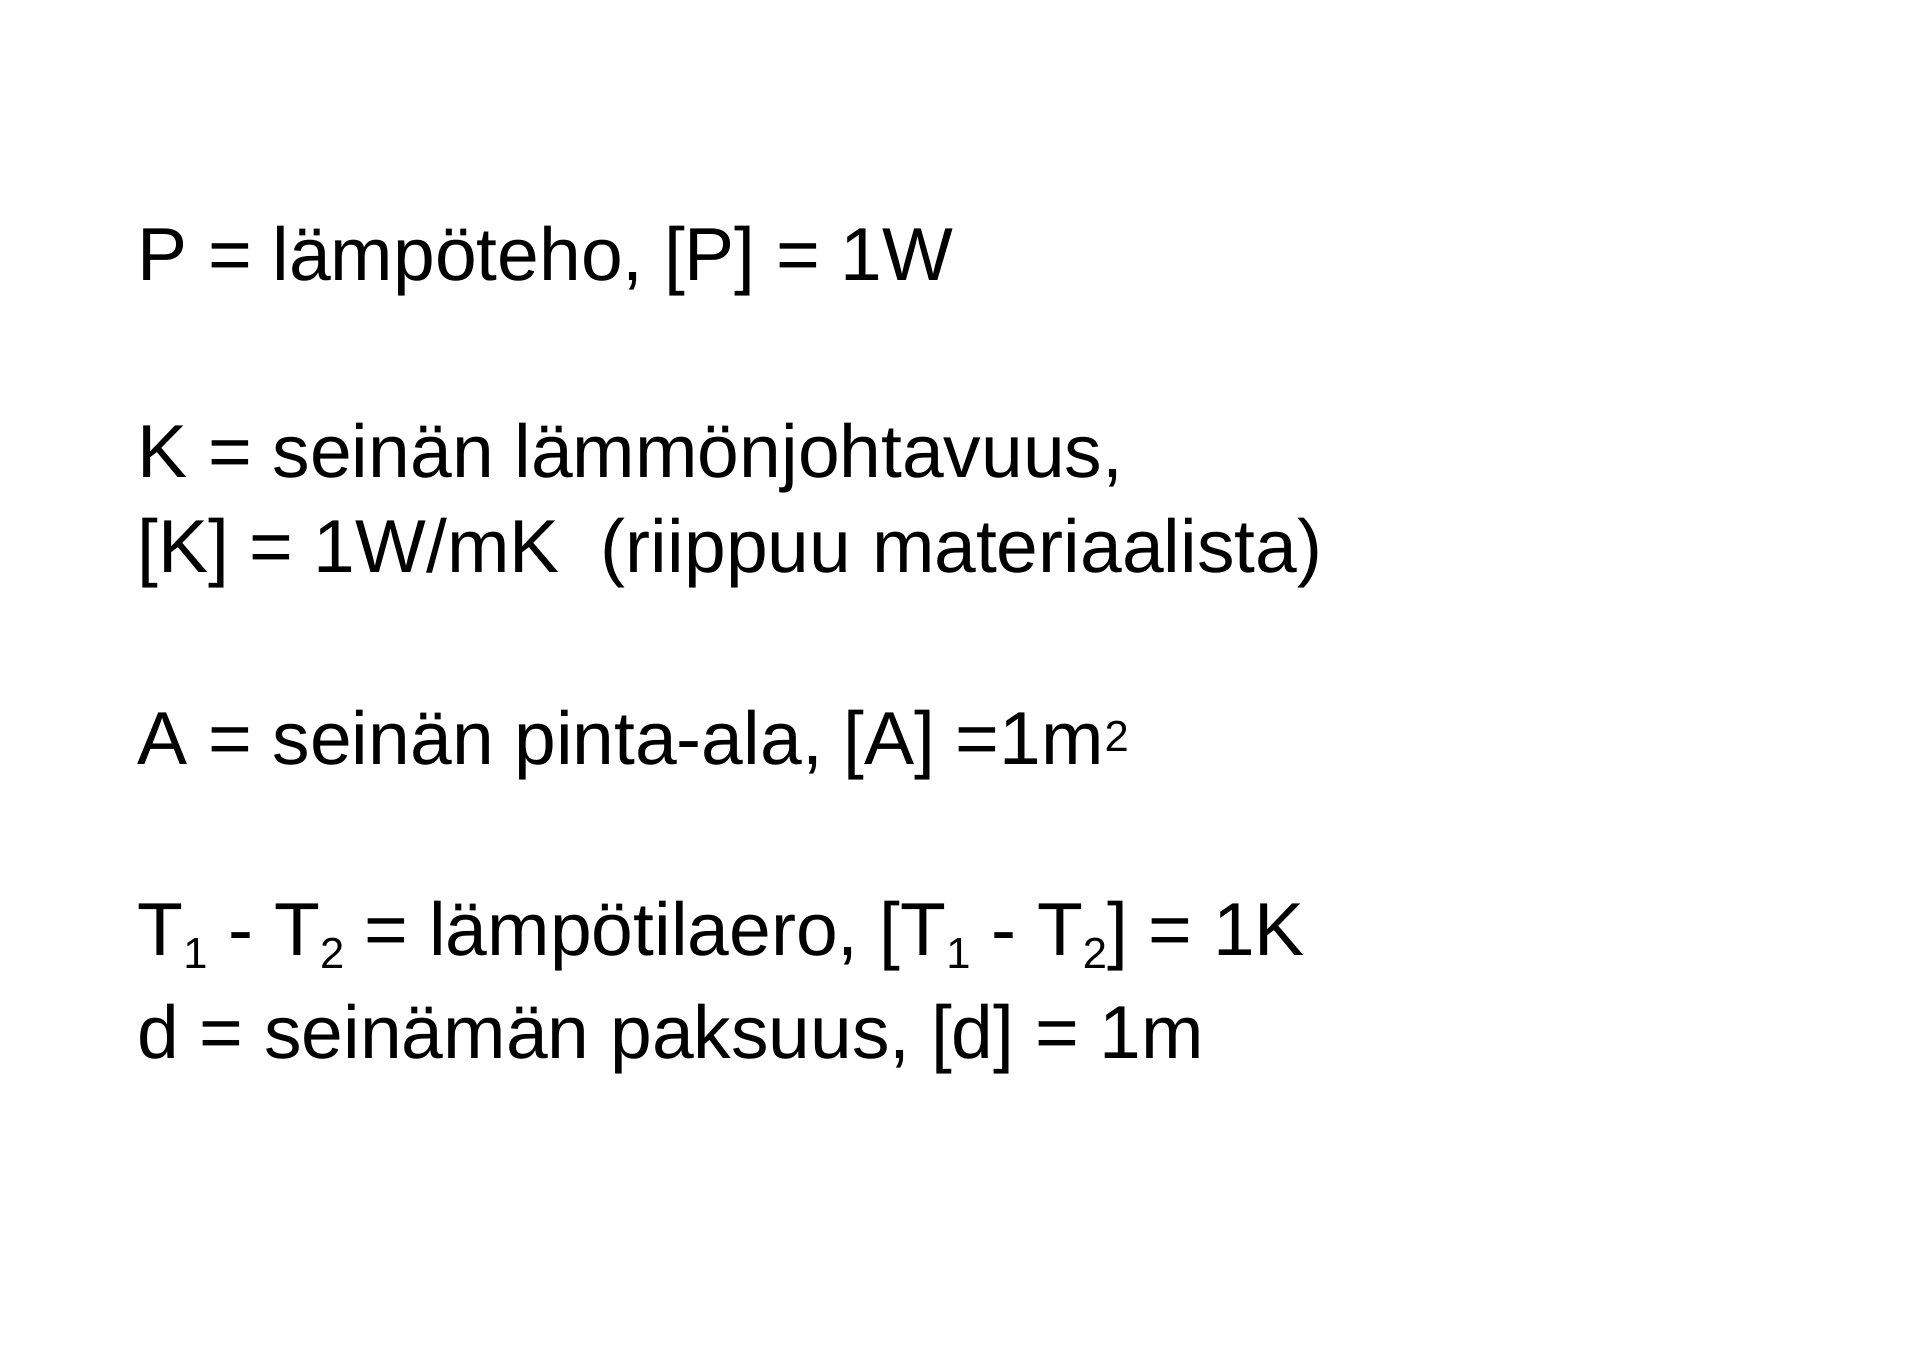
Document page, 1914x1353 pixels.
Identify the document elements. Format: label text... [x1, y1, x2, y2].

text_box P = lämpöteho, [P] = 1W K = seinän lämmönjohtavuus, [K] = 1W/mK (riippuu materiaalista) A = seinän pinta-ala, [A] =1m2 T1 - T2 = lämpötilaero, [T1 - T2] = 1K d = seinämän paksuus, [d] = 1m [122, 205, 1768, 1055]
